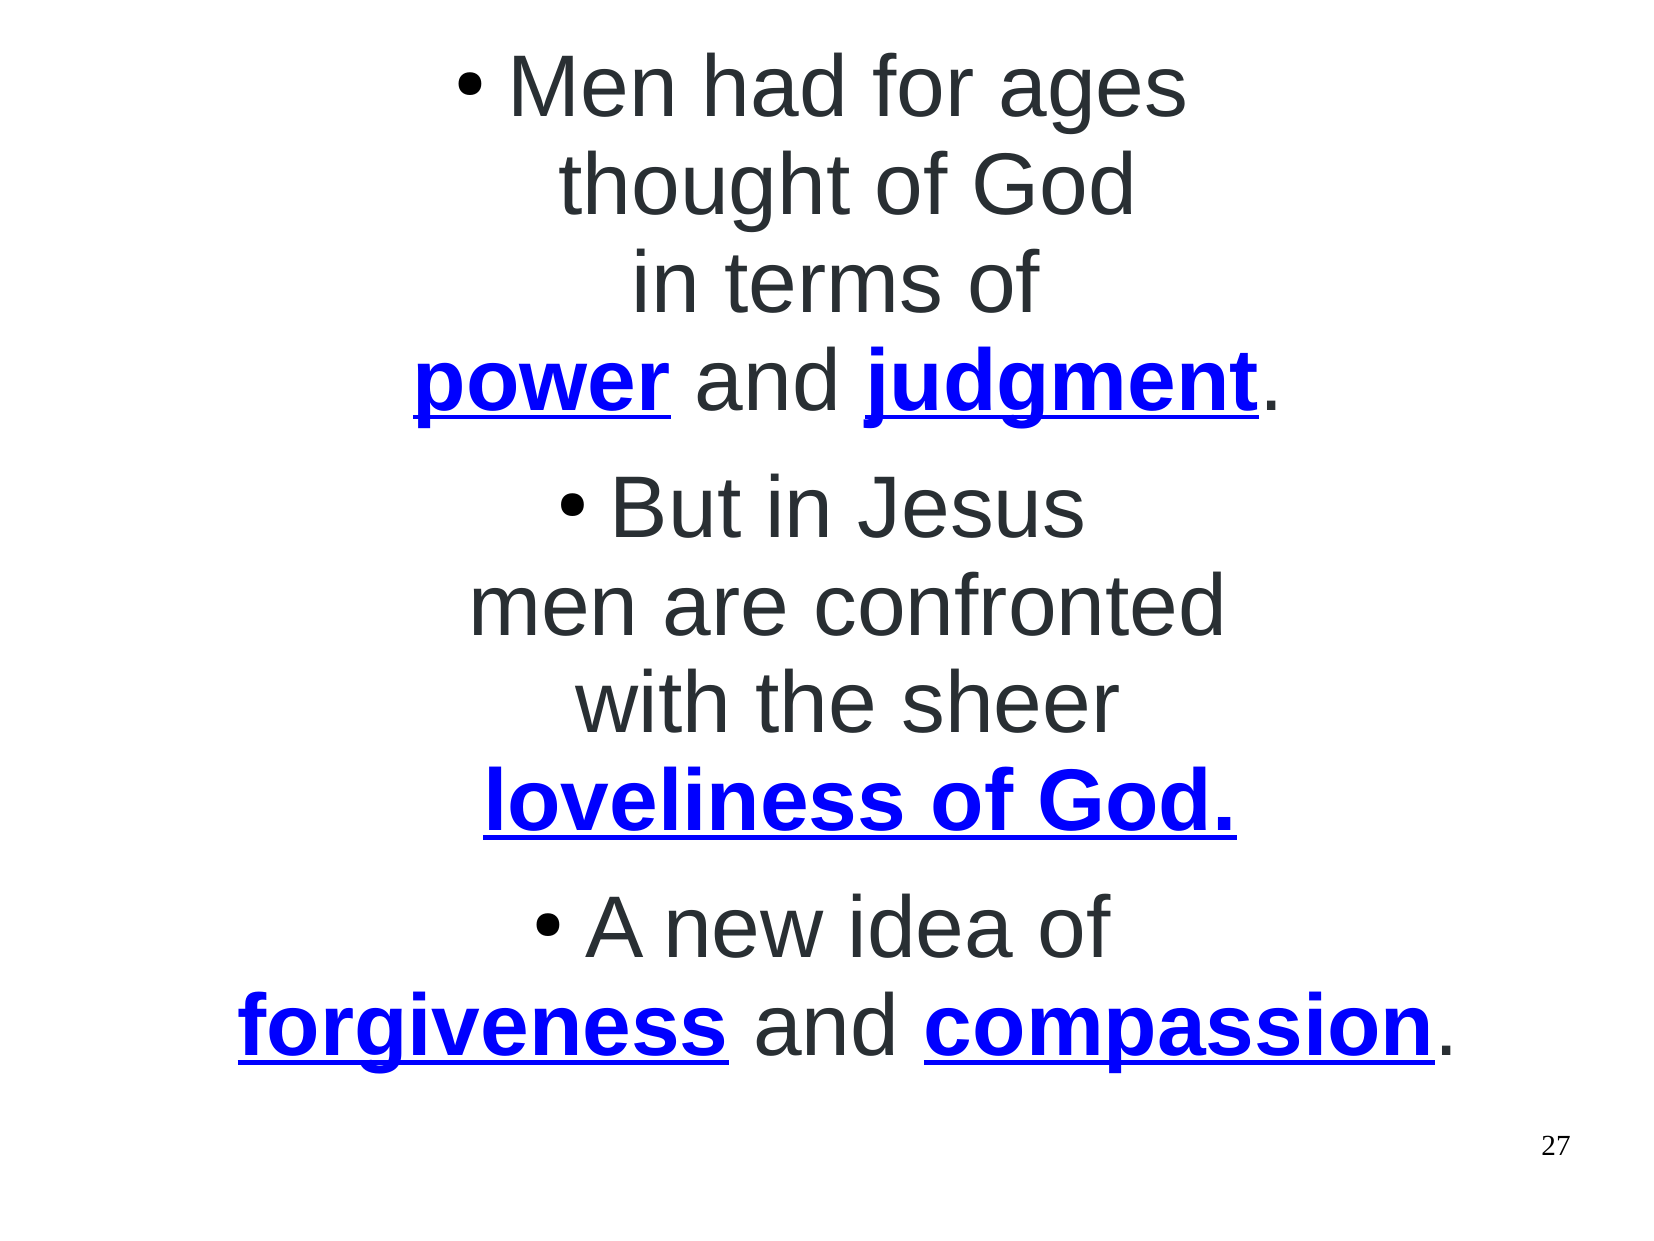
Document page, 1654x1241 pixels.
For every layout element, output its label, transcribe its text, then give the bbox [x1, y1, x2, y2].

list Men had for ages thought of God in terms of power and judgment. But in Jesus men are confronted with the sheer loveliness of God. A new idea of forgiveness and compassion. [37, 37, 1613, 1201]
